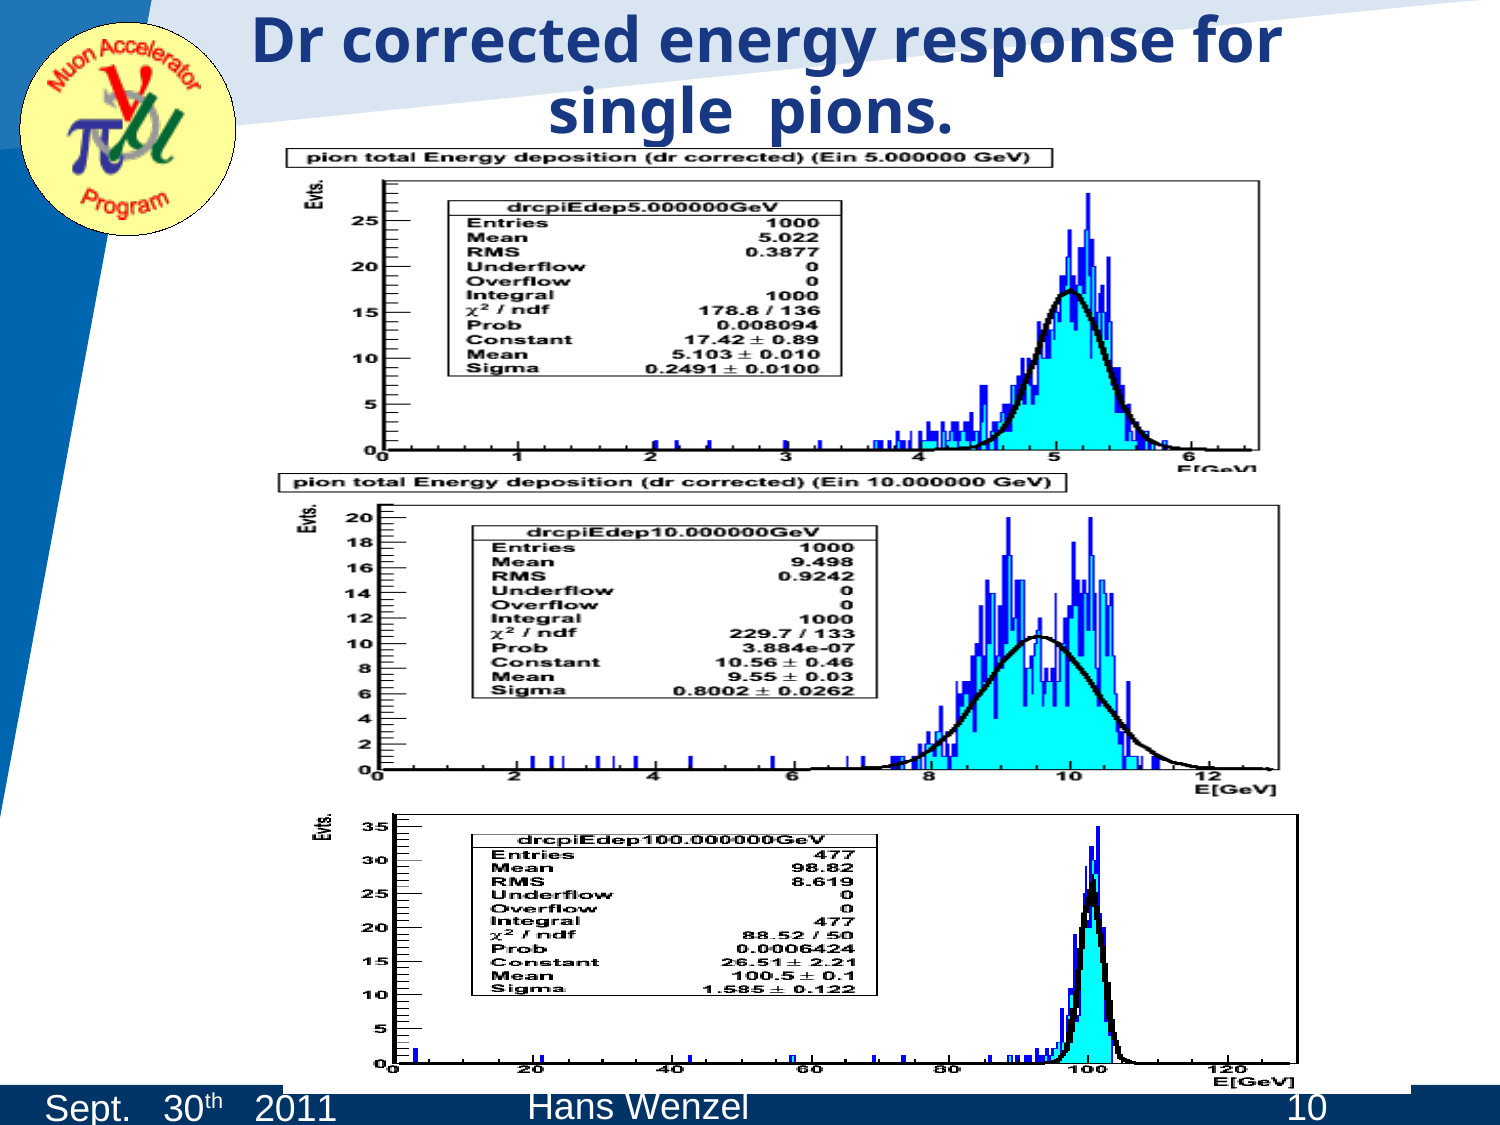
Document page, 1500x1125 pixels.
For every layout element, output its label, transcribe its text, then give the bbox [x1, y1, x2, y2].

title Dr corrected energy response for single pions. [167, 0, 1335, 156]
picture [268, 147, 1411, 1094]
picture [47, 39, 201, 220]
